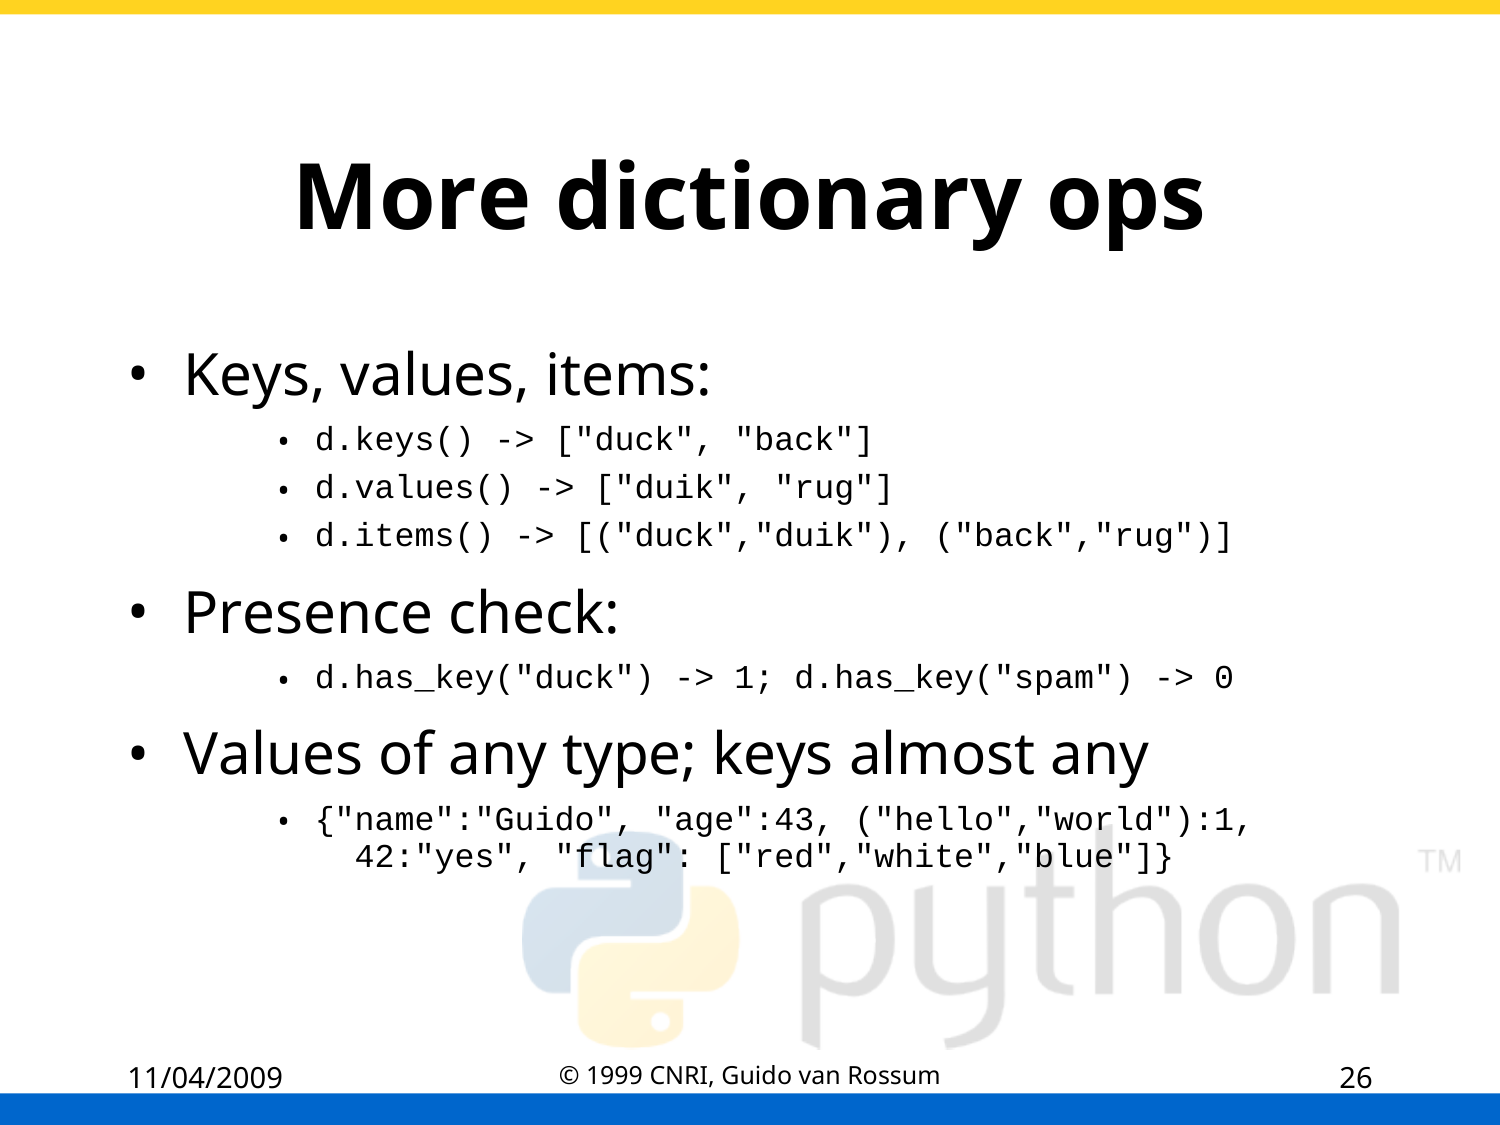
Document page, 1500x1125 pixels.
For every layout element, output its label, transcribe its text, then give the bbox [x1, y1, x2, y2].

title More dictionary ops [112, 99, 1388, 288]
list Keys, values, items: d.keys() -> ["duck", "back"] d.values() -> ["duik", "rug"] d.items() -> [("duck","duik"), ("back","rug")] Presence check: d.has_key("duck") -> 1; d.has_key("spam") -> 0 Values of any type; keys almost any {"name":"Guido", "age":43, ("hello","world"):1, 42:"yes", "flag": ["red","white","blue"]} [112, 324, 1388, 1001]
